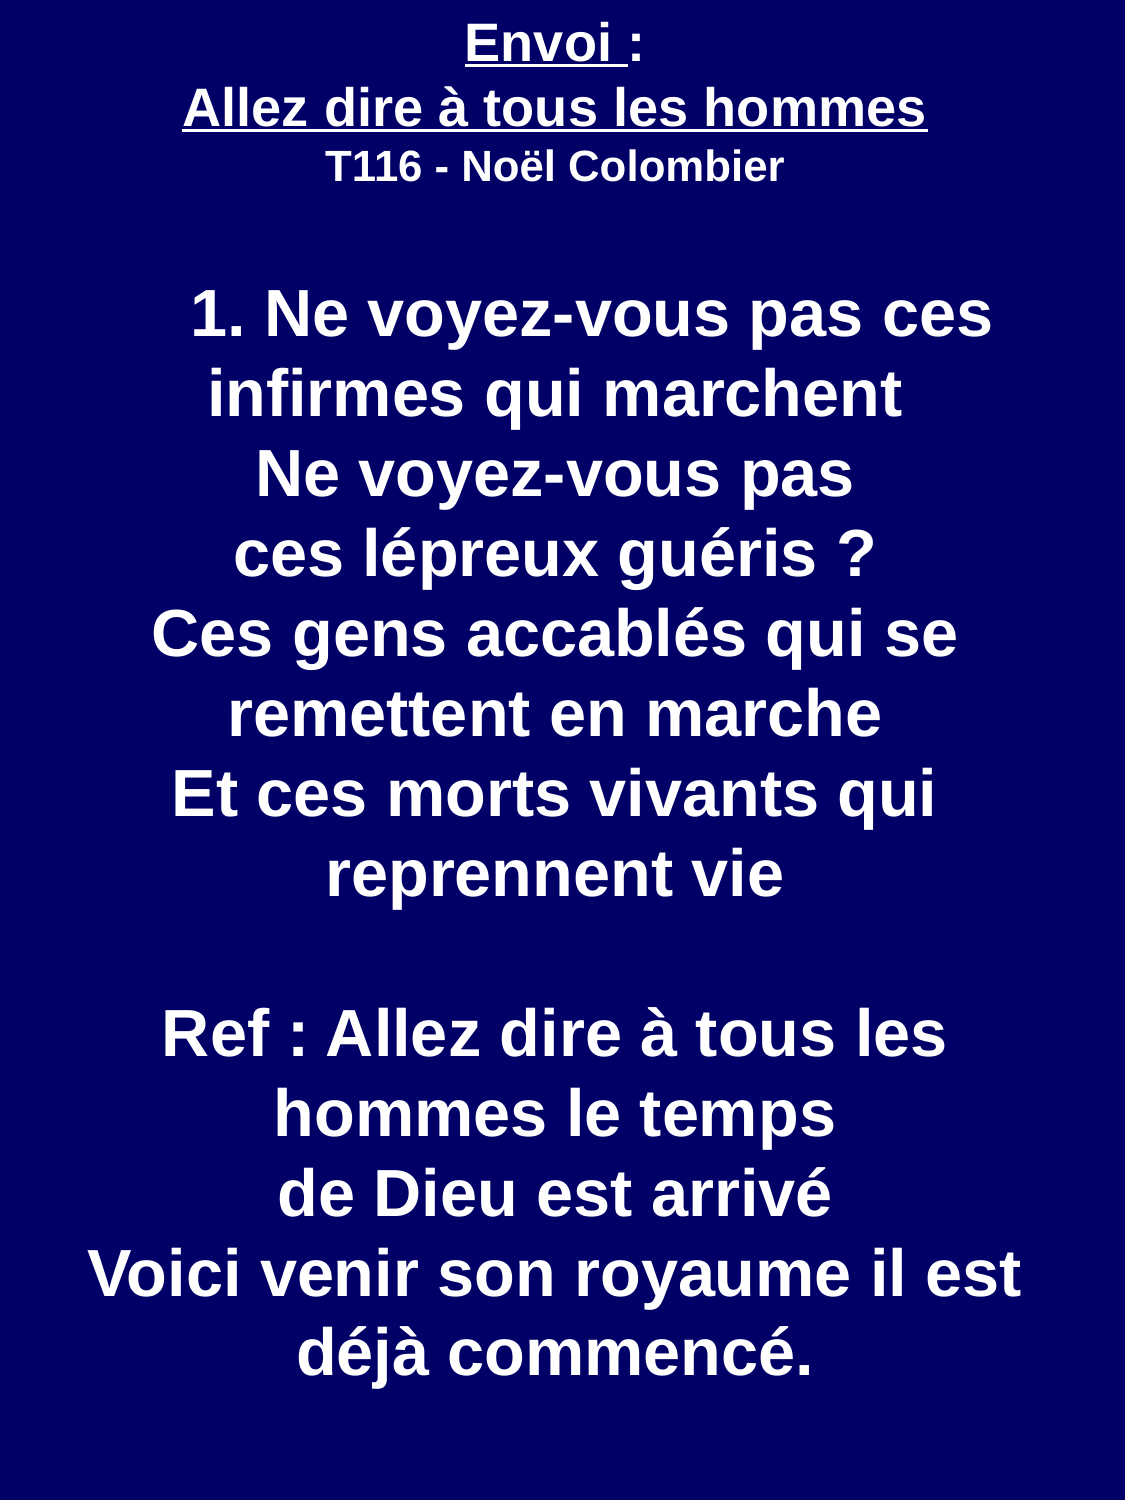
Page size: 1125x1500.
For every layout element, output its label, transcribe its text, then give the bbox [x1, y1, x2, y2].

text_box Envoi : Allez dire à tous les hommes T116 - Noël Colombier 1. Ne voyez-vous pas ces infirmes qui marchent Ne voyez-vous pas ces lépreux guéris ? Ces gens accablés qui se remettent en marche Et ces morts vivants qui reprennent vie Ref : Allez dire à tous les hommes le temps de Dieu est arrivé Voici venir son royaume il est déjà commencé. [11, 0, 1099, 1500]
